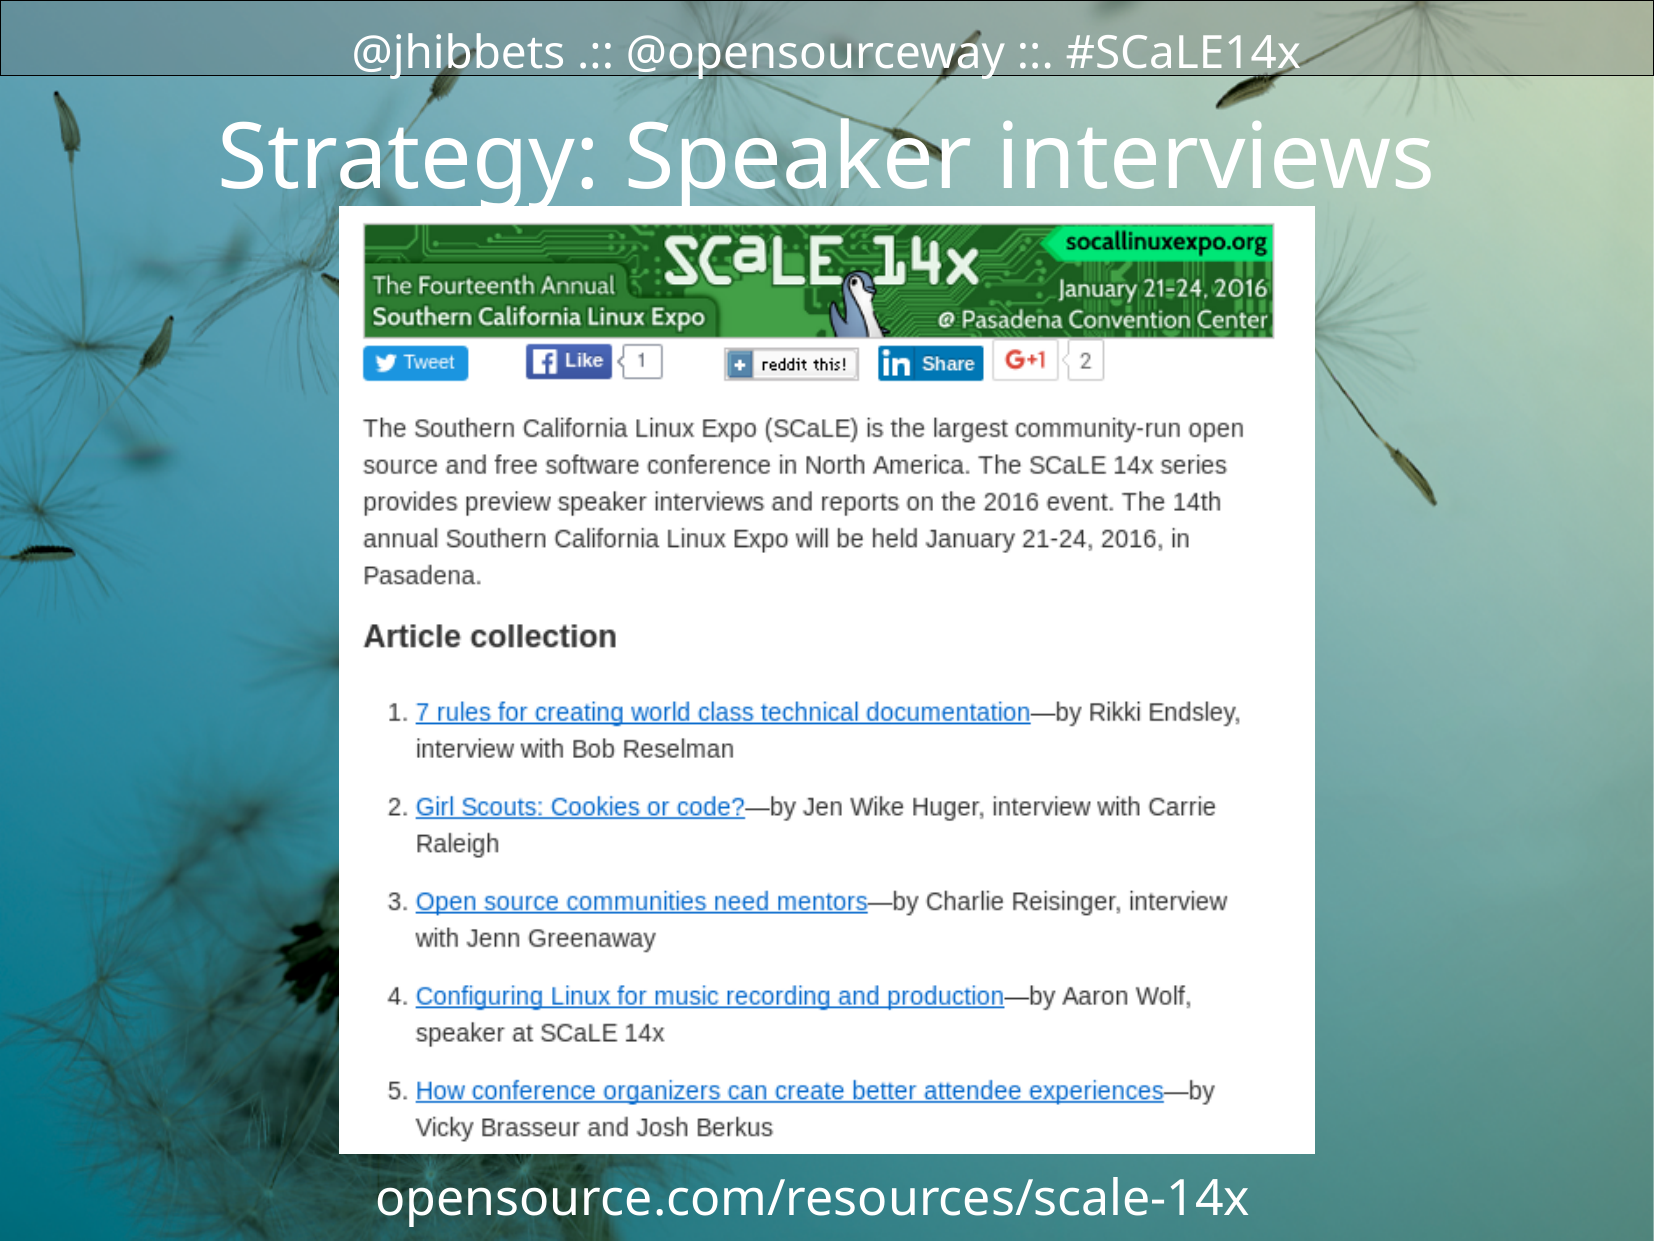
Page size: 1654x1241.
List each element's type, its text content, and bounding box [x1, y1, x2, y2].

text_box opensource.com/resources/scale-14x [360, 1155, 1293, 1220]
picture [0, 76, 1654, 1241]
title Strategy: Speaker interviews [82, 49, 1571, 257]
